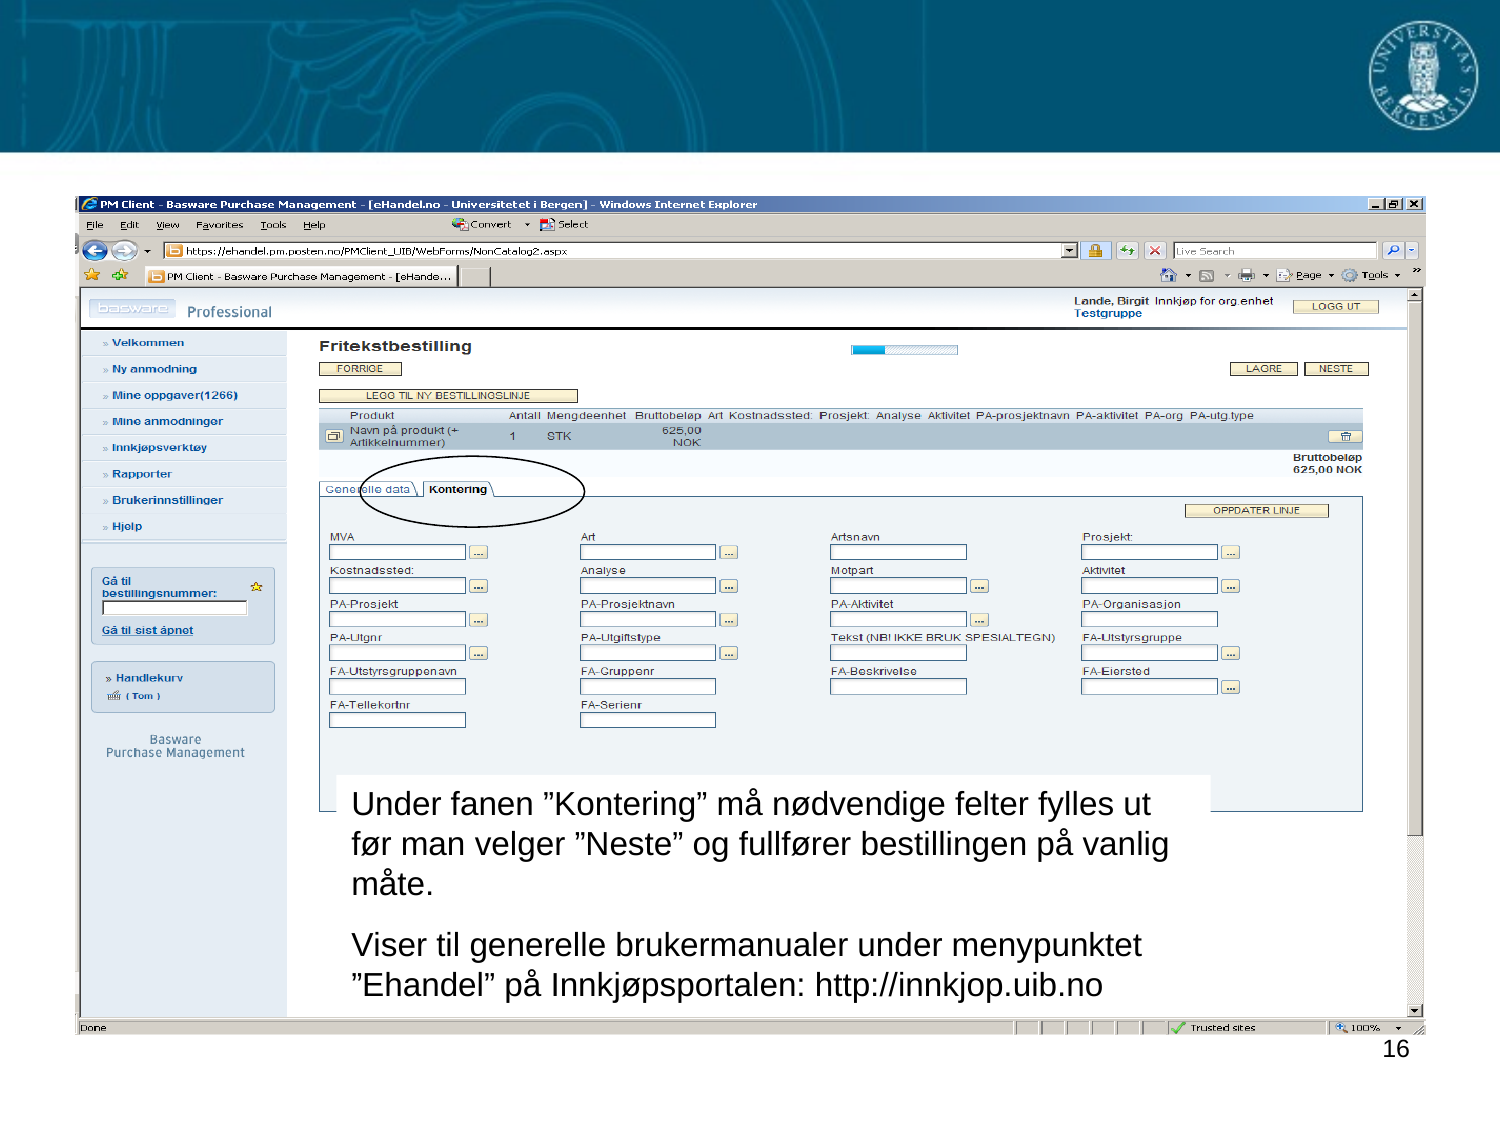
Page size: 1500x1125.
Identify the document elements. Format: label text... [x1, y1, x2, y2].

picture [1368, 21, 1478, 131]
text_box Under fanen ”Kontering” må nødvendige felter fylles ut før man velger ”Neste” og fullfører bestillingen på vanlig måte. Viser til generelle brukermanualer under menypunktet ”Ehandel” på Innkjøpsportalen: http://innkjop.uib.no [336, 774, 1211, 1011]
text_box [75, 196, 1426, 1035]
text_box <number> [1074, 1035, 1426, 1103]
picture [0, 151, 1500, 1125]
